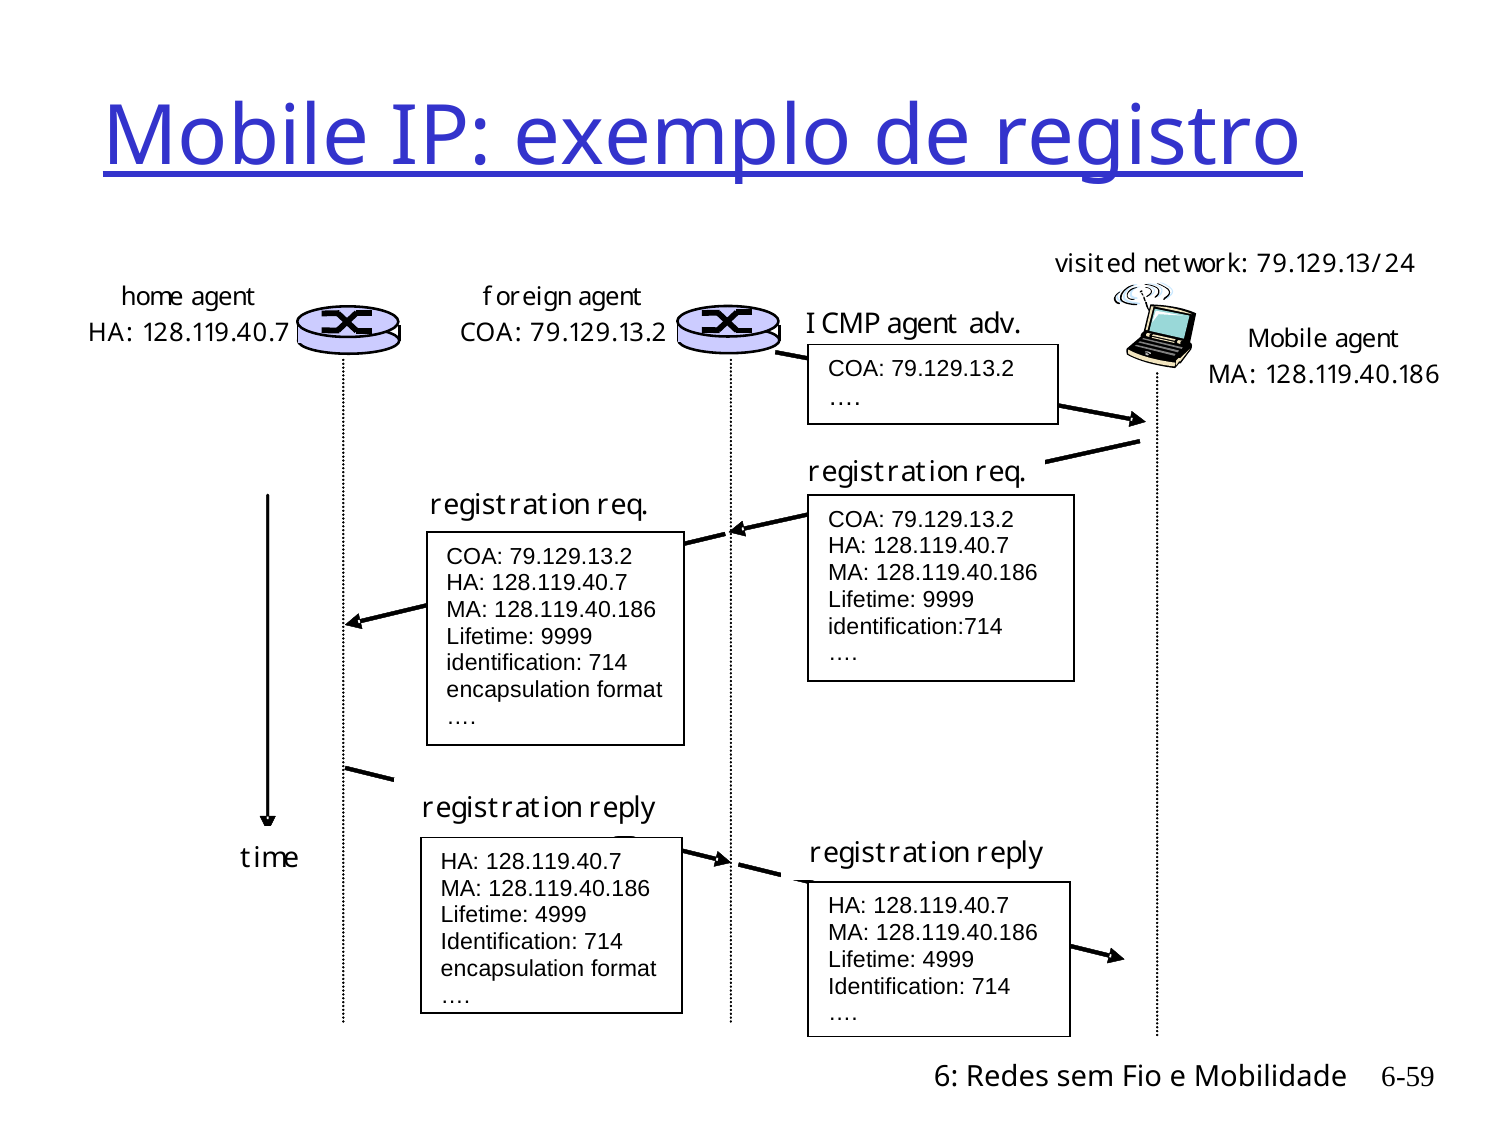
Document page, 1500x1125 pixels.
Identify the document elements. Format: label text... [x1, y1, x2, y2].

chart [70, 234, 1460, 1040]
text_box Mobile IP: exemplo de registro [87, 37, 1363, 225]
text_box 6-<number> [1339, 1050, 1451, 1125]
text_box 6: Redes sem Fio e Mobilidade [728, 1050, 1339, 1125]
